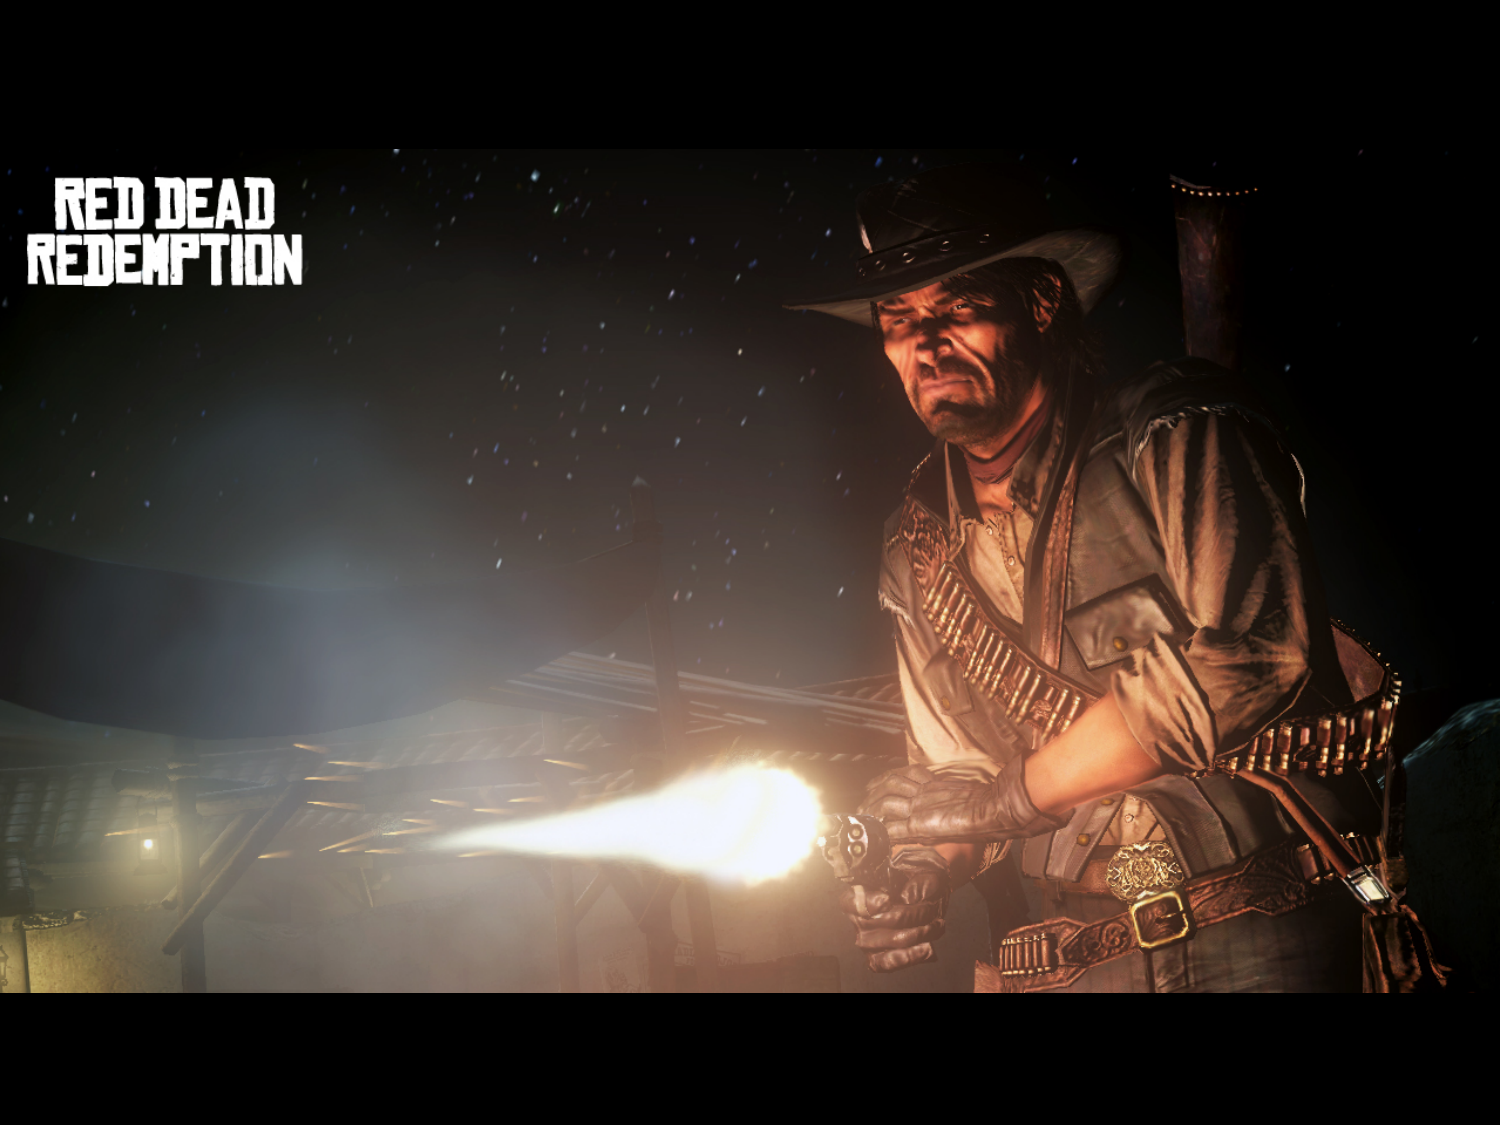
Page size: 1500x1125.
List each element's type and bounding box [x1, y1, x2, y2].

picture [0, 149, 1500, 993]
